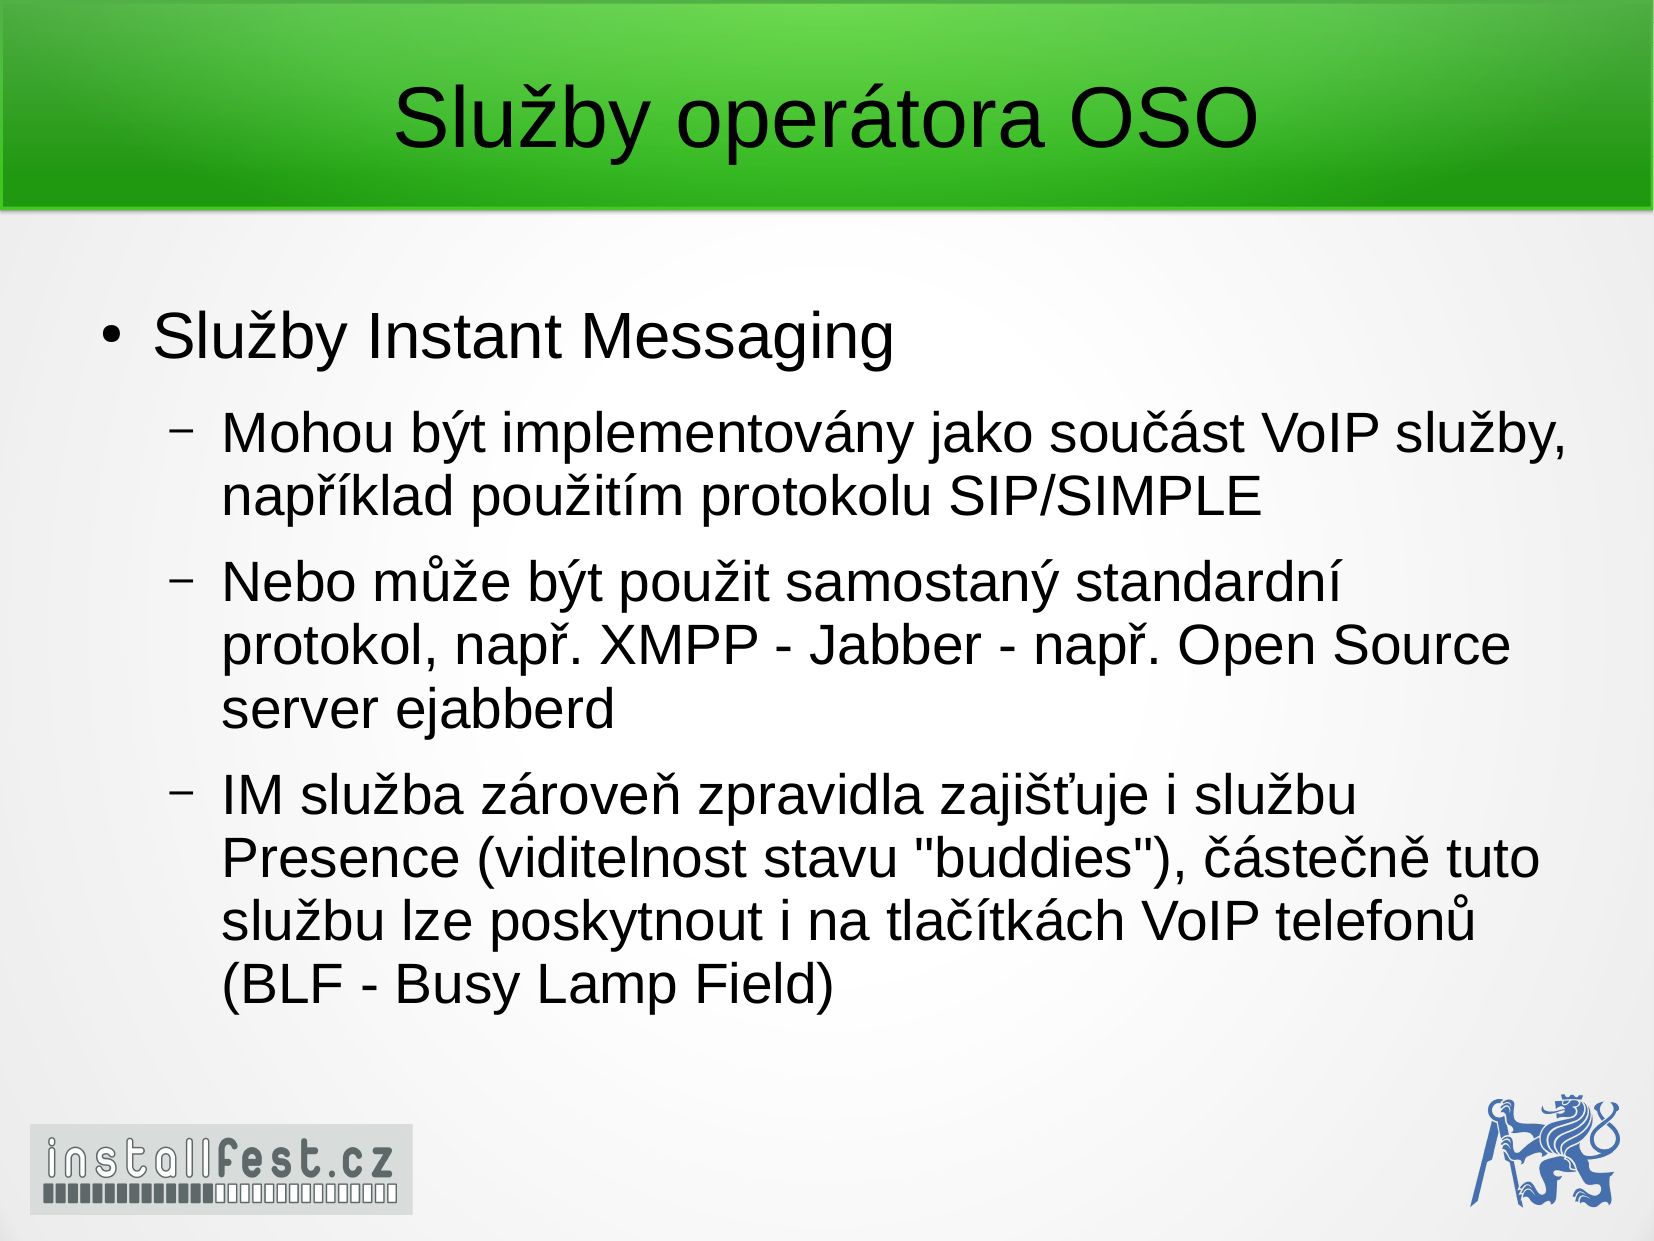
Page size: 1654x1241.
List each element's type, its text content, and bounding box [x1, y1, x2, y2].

picture [30, 1124, 413, 1215]
picture [1470, 1094, 1620, 1208]
list Služby Instant Messaging Mohou být implementovány jako součást VoIP služby, například použitím protokolu SIP/SIMPLE Nebo může být použit samostaný standardní protokol, např. XMPP - Jabber - např. Open Source server ejabberd IM služba zároveň zpravidla zajišťuje i službu Presence (viditelnost stavu "buddies"), částečně tuto službu lze poskytnout i na tlačítkách VoIP telefonů (BLF - Busy Lamp Field) [82, 299, 1571, 1019]
title Služby operátora OSO [82, 47, 1571, 189]
